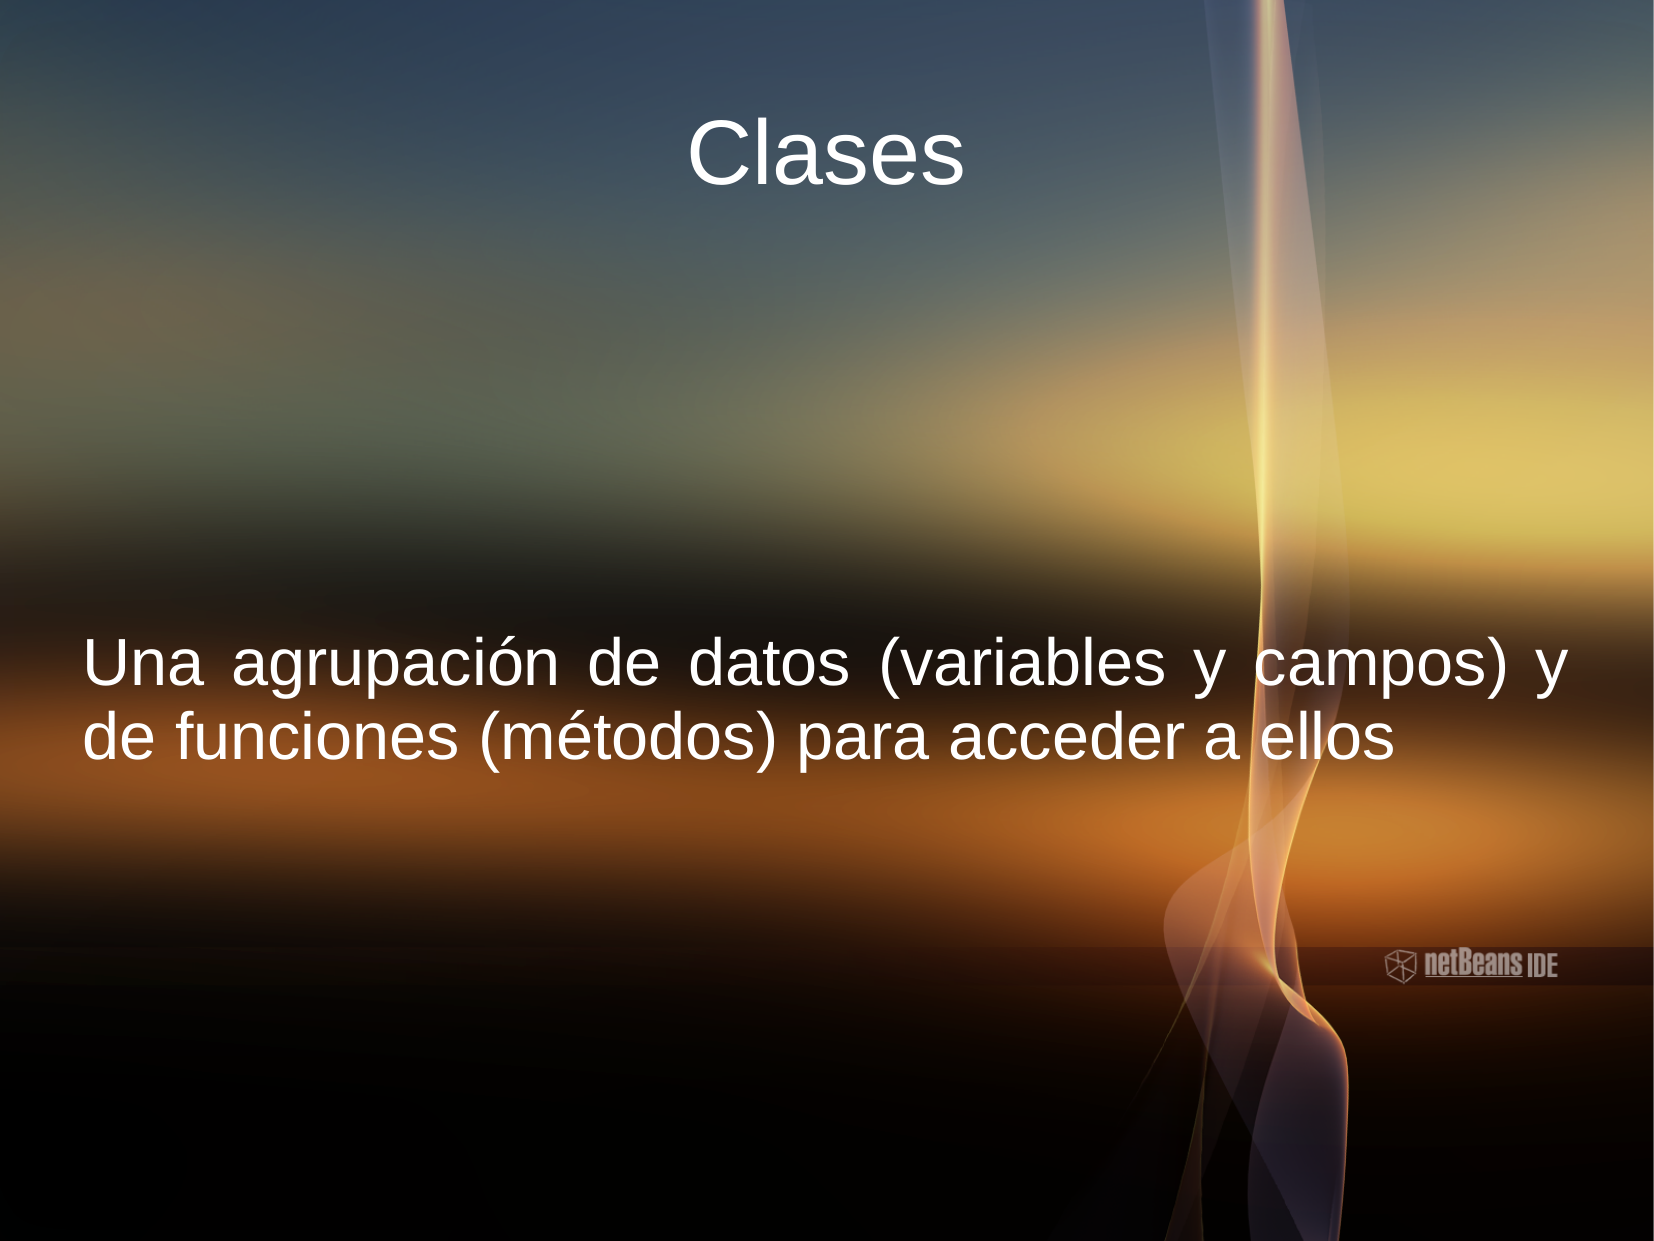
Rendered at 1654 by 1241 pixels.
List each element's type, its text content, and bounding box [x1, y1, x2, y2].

title Clases [82, 49, 1571, 257]
subtitle Una agrupación de datos (variables y campos) y de funciones (métodos) para acceder a ellos [82, 297, 1571, 1102]
picture [0, 0, 1654, 1241]
